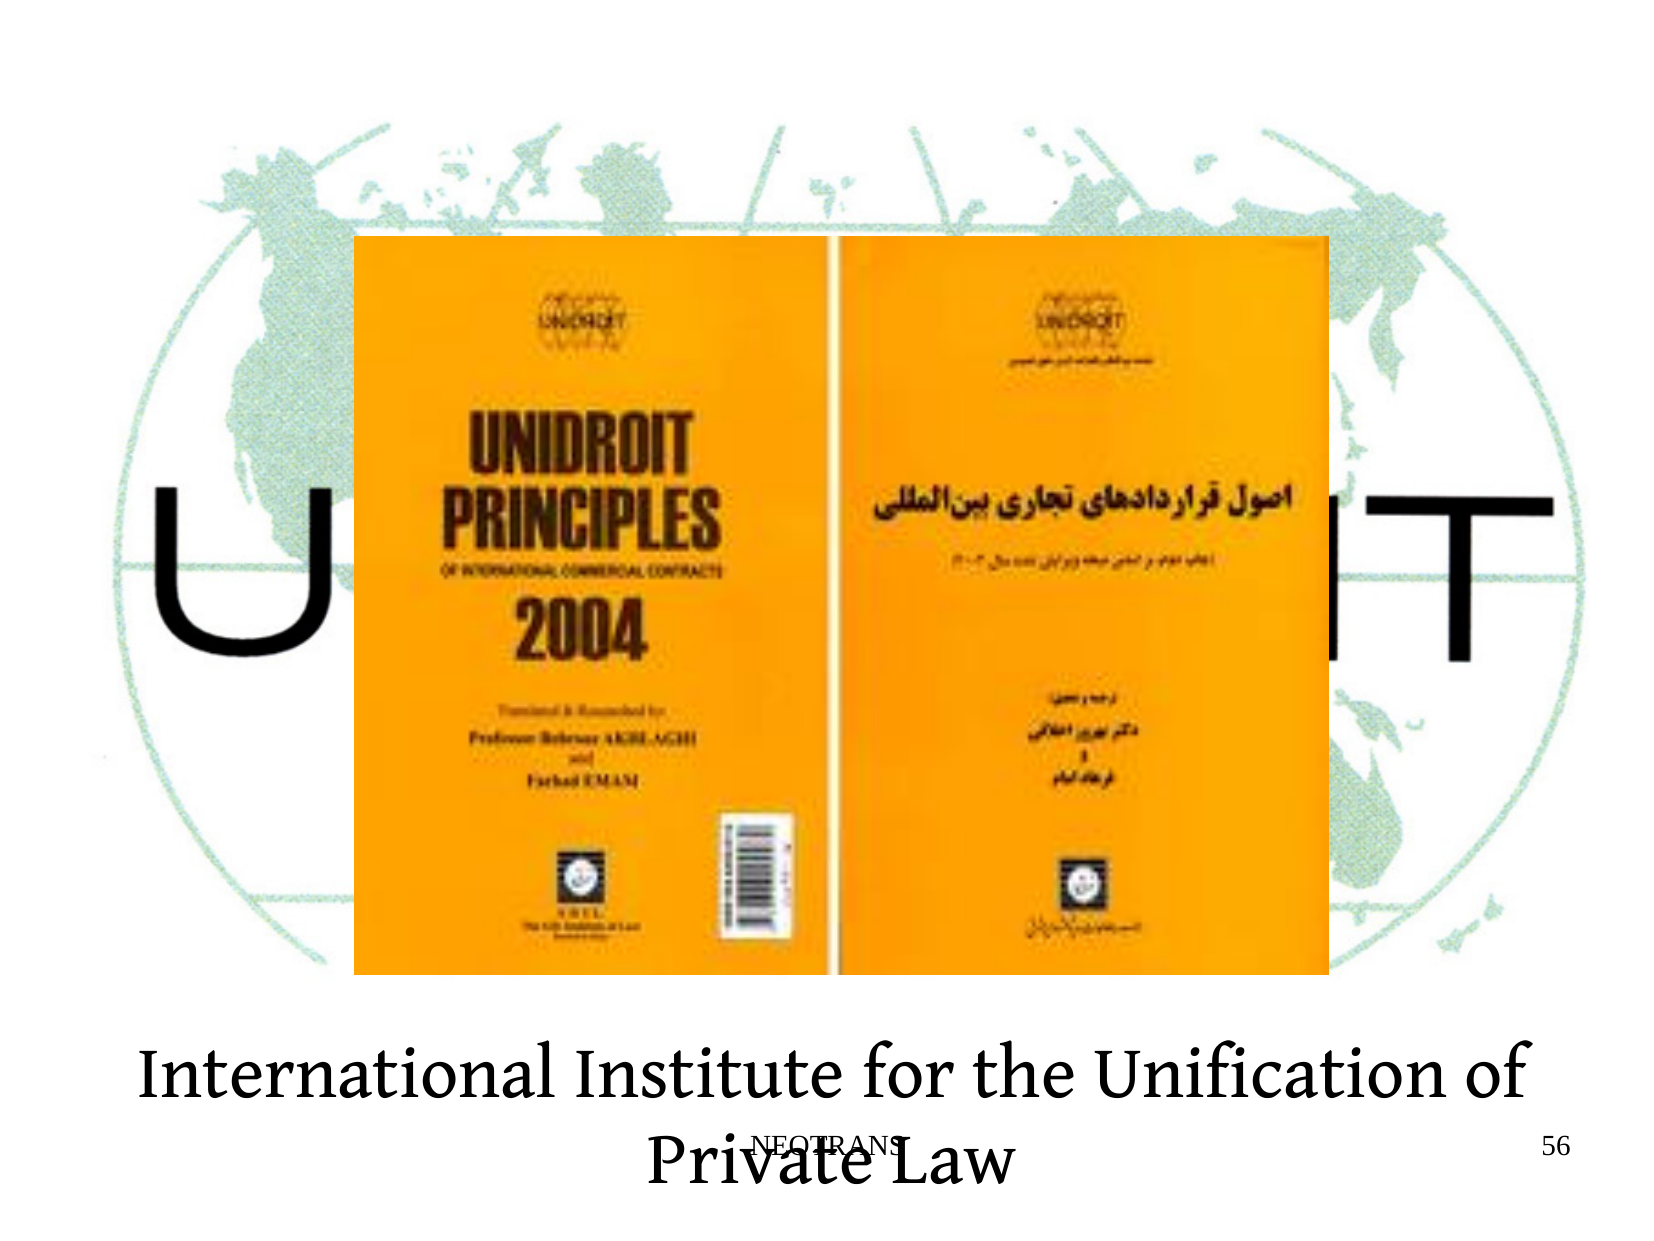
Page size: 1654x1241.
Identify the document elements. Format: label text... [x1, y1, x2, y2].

title International Institute for the Unification of Private Law [88, 1004, 1577, 1206]
picture [88, 88, 1595, 1004]
